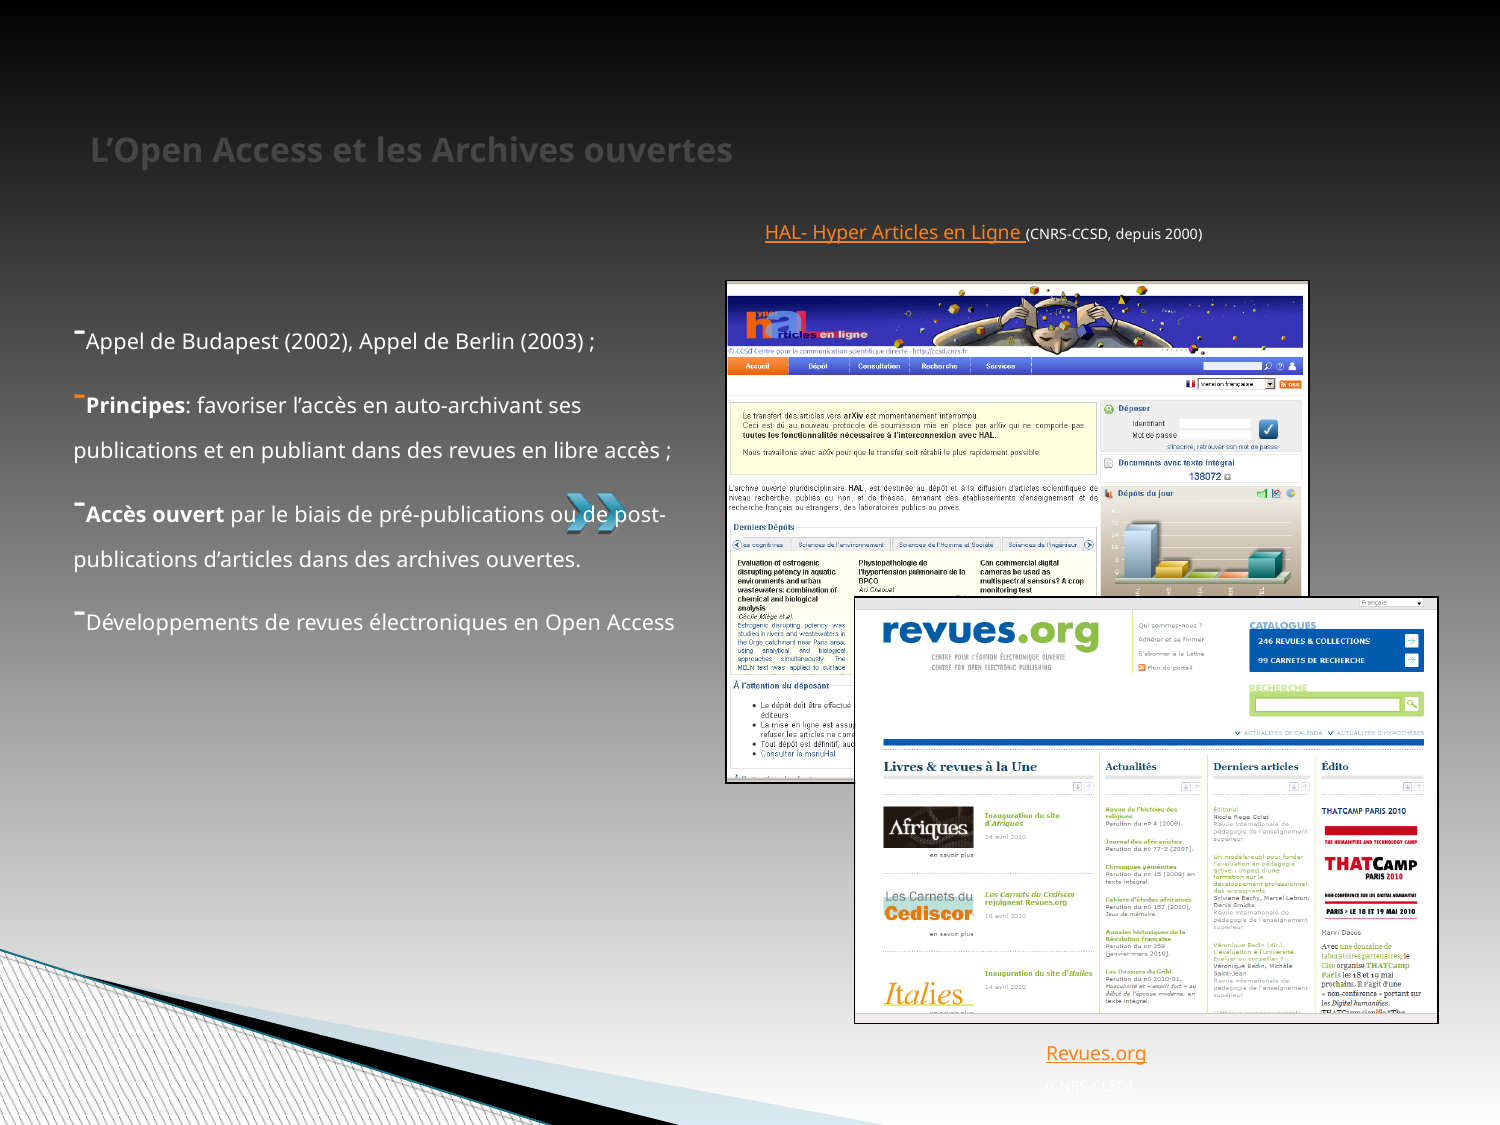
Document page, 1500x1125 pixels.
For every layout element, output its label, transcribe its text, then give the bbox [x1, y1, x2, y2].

picture [726, 281, 1309, 783]
picture [855, 597, 1438, 1023]
text_box HAL- Hyper Articles en Ligne (CNRS-CCSD, depuis 2000) [750, 199, 1313, 254]
text_box Appel de Budapest (2002), Appel de Berlin (2003) ; Principes: favoriser l’accès en auto-archivant ses publications et en publiant dans des revues en libre accès ; Accès ouvert par le biais de pré-publications ou de post-publications d’articles dans des archives ouvertes. Développements de revues électroniques en Open Access [58, 304, 697, 710]
text_box Revues.org (CNRS-CLEO) [1031, 1019, 1360, 1105]
title L’Open Access et les Archives ouvertes [75, 45, 1425, 233]
picture [0, 952, 543, 1125]
